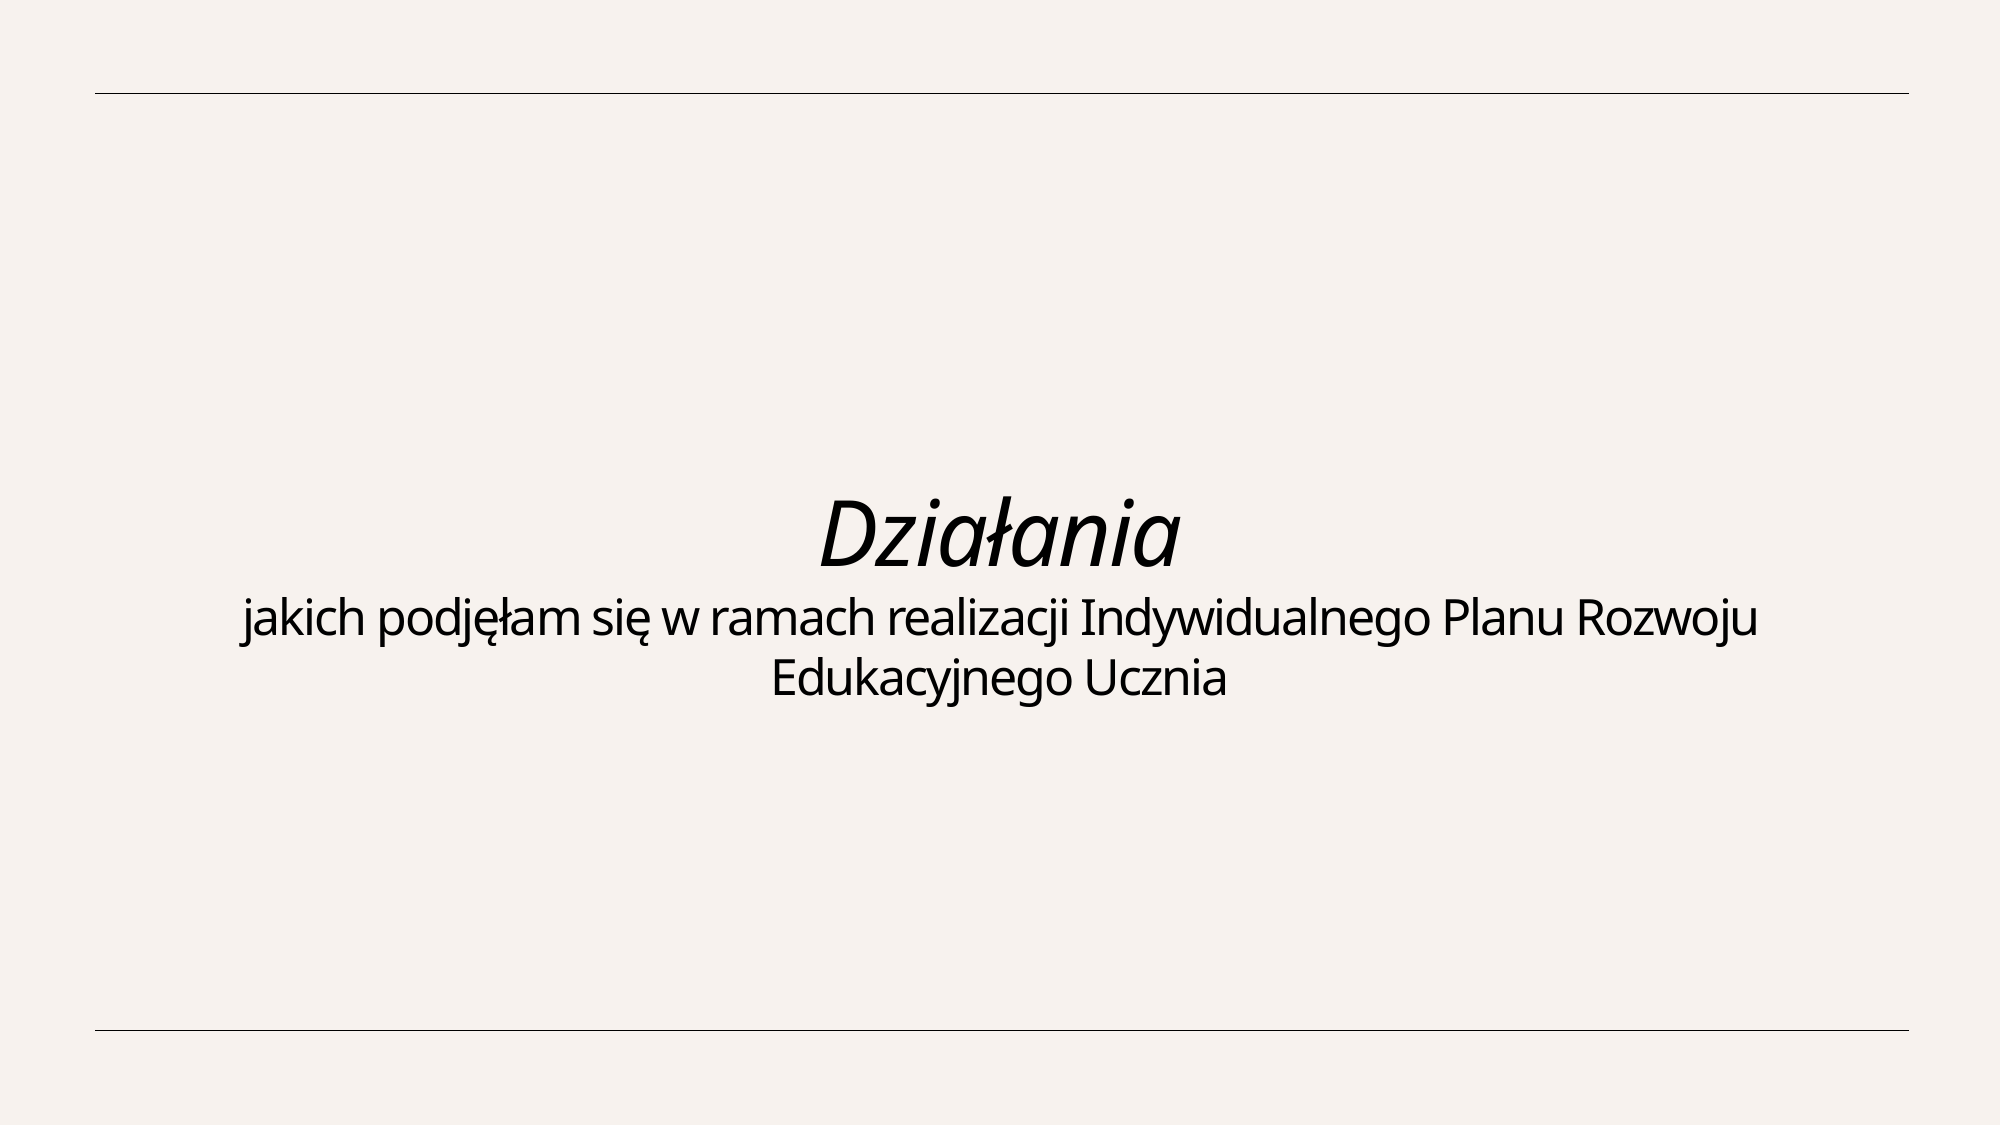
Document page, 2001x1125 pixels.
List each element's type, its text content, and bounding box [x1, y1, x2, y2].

title Działania jakich podjęłam się w ramach realizacji Indywidualnego Planu Rozwoju Edukacyjnego Ucznia [93, 467, 1907, 659]
